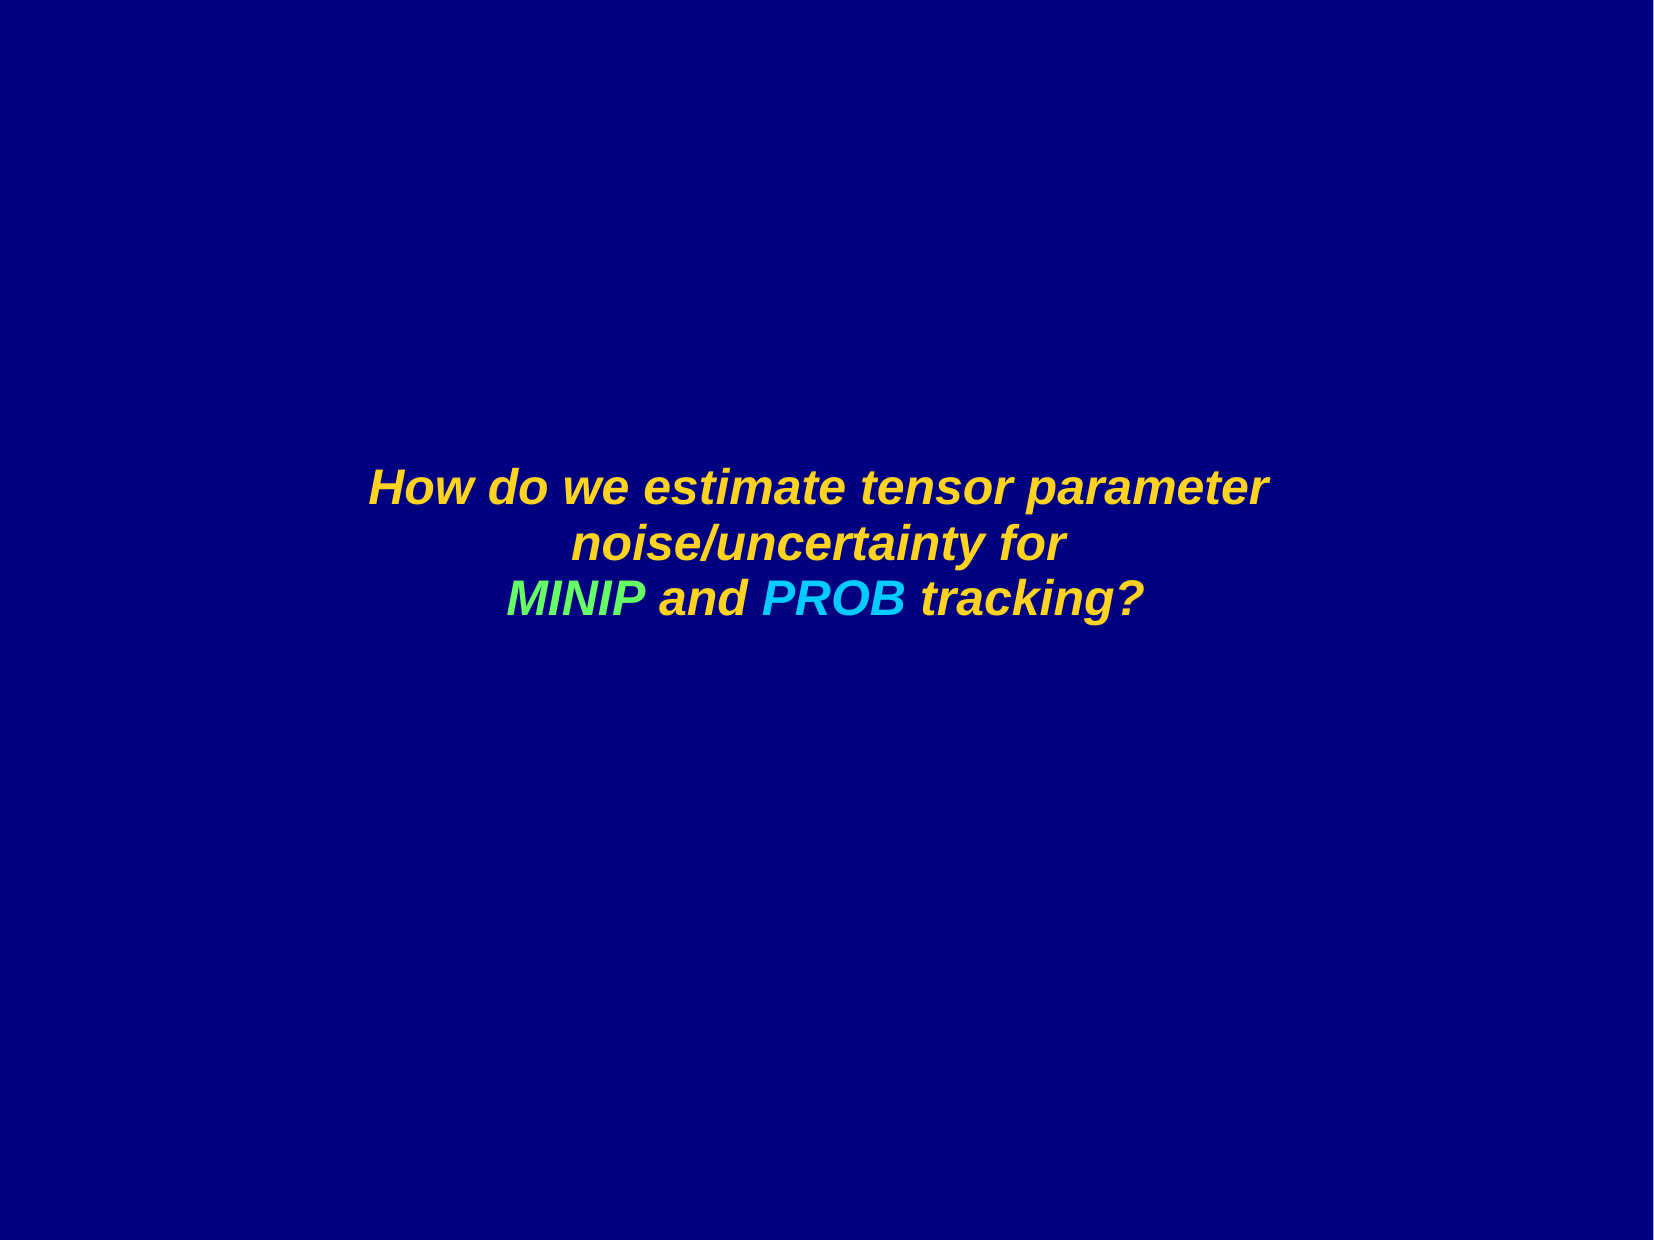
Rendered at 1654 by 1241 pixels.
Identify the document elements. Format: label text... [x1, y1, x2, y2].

text_box How do we estimate tensor parameter noise/uncertainty for MINIP and PROB tracking? [353, 395, 1301, 634]
